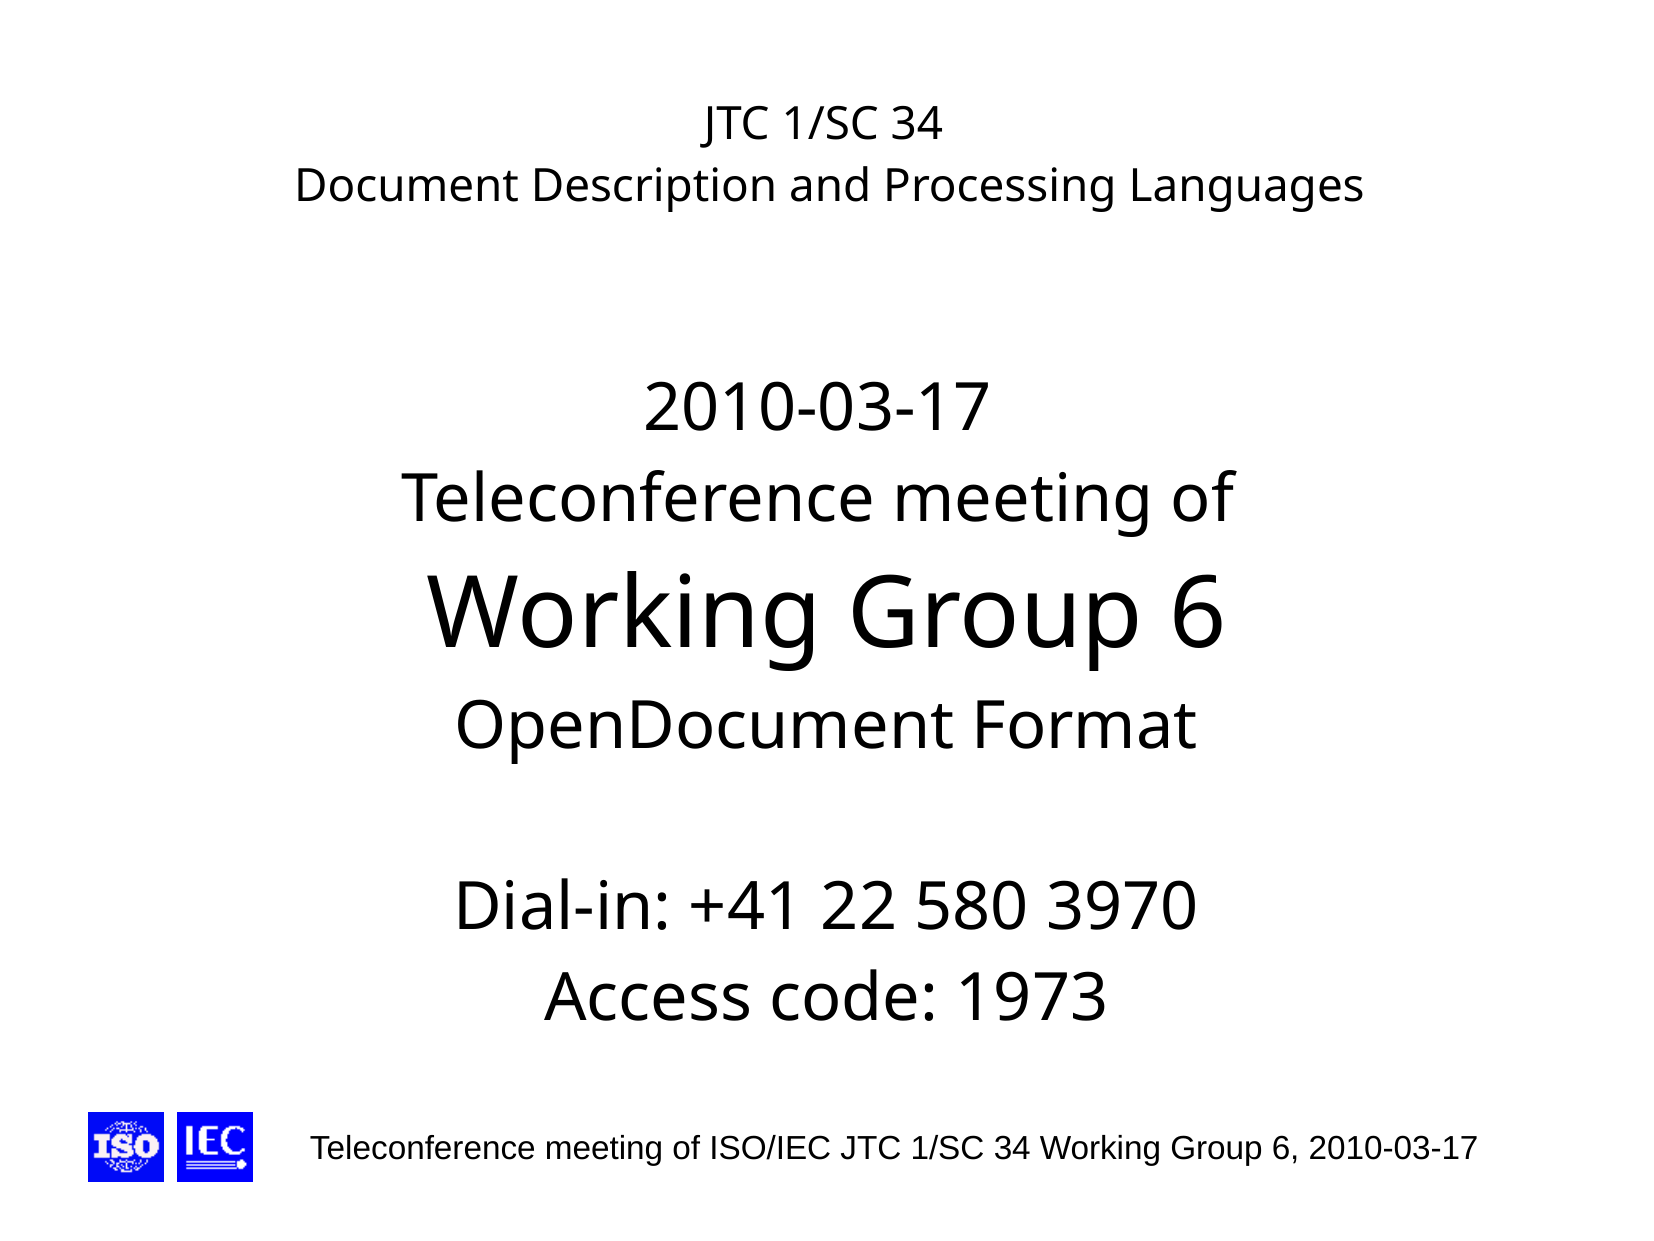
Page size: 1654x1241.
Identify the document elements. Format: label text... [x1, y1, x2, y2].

subtitle 2010-03-17 Teleconference meeting of Working Group 6 OpenDocument Format Dial-in: +41 22 580 3970 Access code: 1973 [82, 290, 1571, 1109]
picture [88, 1112, 164, 1182]
picture [177, 1112, 253, 1182]
title JTC 1/SC 34 Document Description and Processing Languages [88, 56, 1571, 250]
